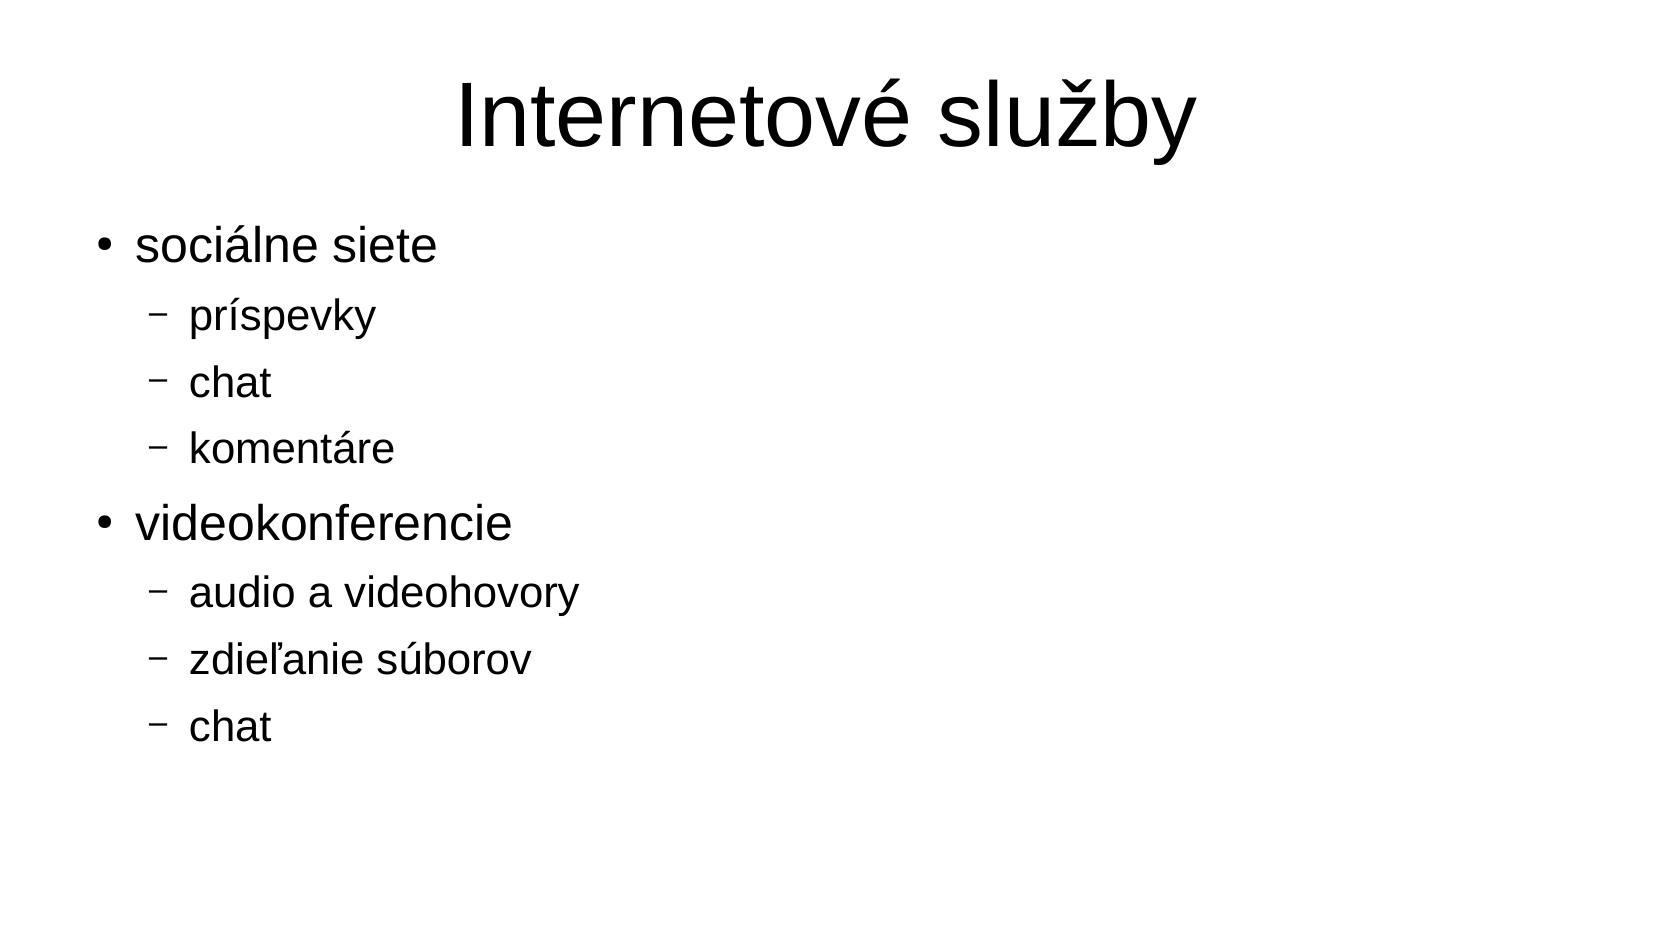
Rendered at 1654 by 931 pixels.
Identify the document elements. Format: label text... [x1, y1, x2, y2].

list sociálne siete príspevky chat komentáre videokonferencie audio a videohovory zdieľanie súborov chat [82, 217, 1571, 758]
title Internetové služby [82, 37, 1571, 193]
